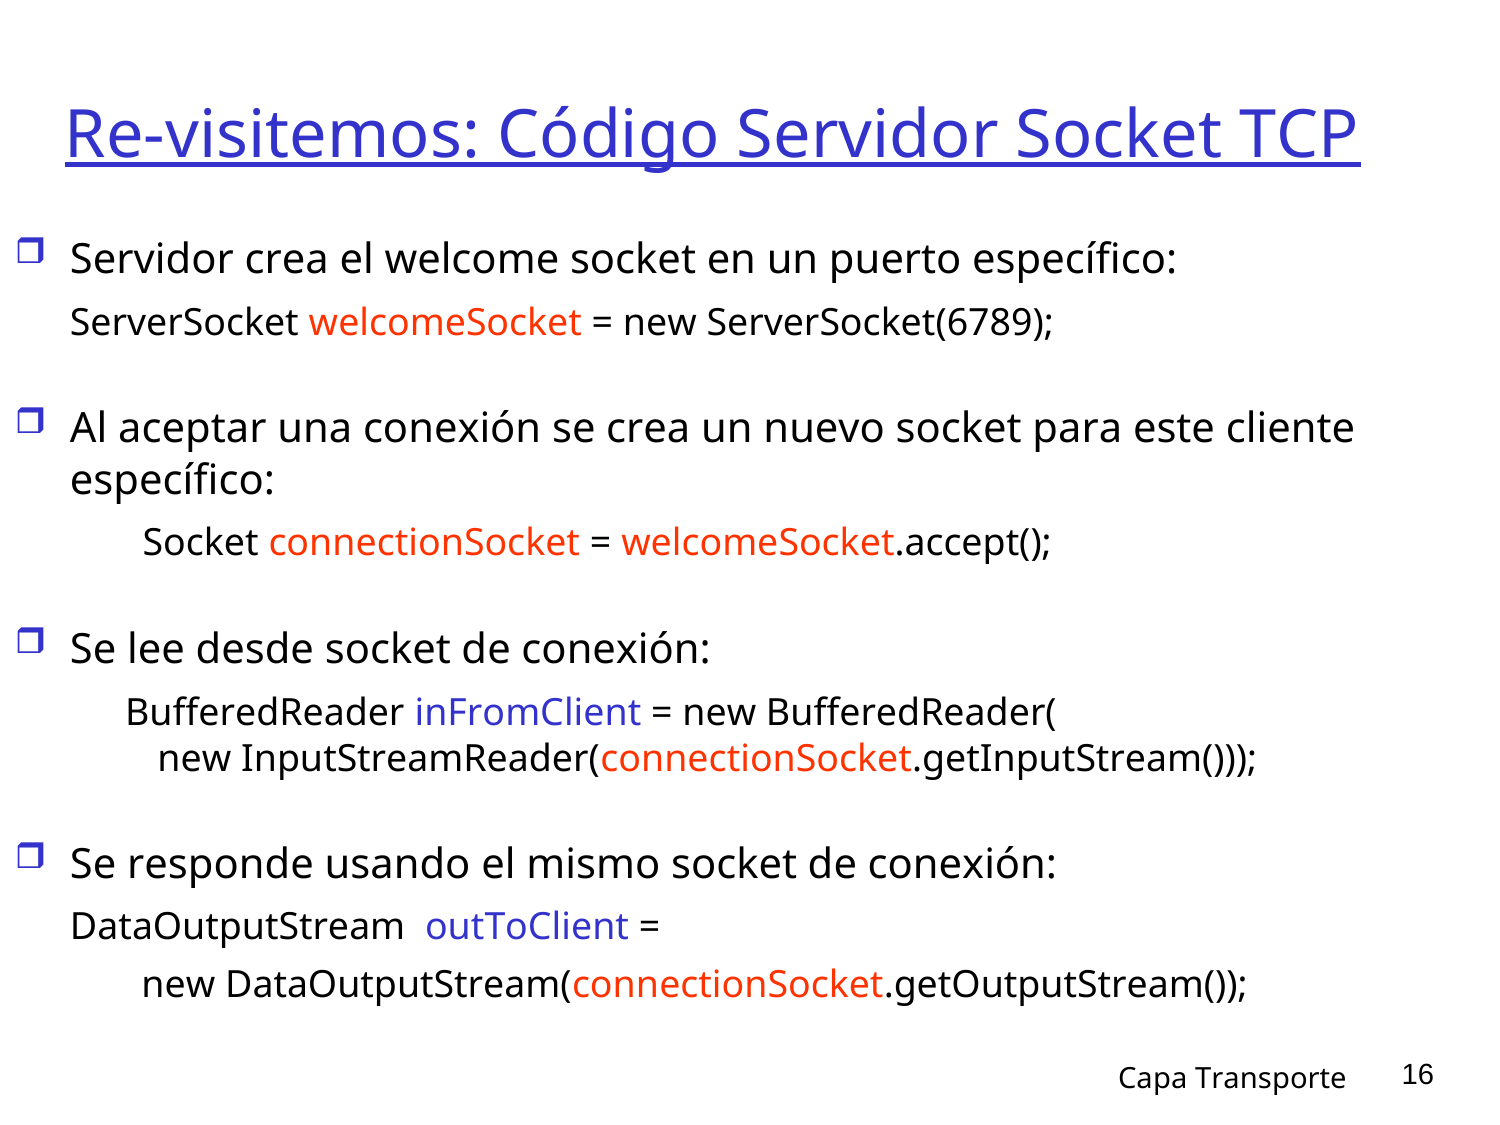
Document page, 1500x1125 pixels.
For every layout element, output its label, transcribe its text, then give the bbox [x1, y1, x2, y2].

list Servidor crea el welcome socket en un puerto específico: ServerSocket welcomeSocket = new ServerSocket(6789); Al aceptar una conexión se crea un nuevo socket para este cliente específico: Socket connectionSocket = welcomeSocket.accept(); Se lee desde socket de conexión: BufferedReader inFromClient = new BufferedReader( new InputStreamReader(connectionSocket.getInputStream())); Se responde usando el mismo socket de conexión: DataOutputStream outToClient = new DataOutputStream(connectionSocket.getOutputStream()); [0, 224, 1500, 1051]
title Re-visitemos: Código Servidor Socket TCP [50, 37, 1450, 224]
